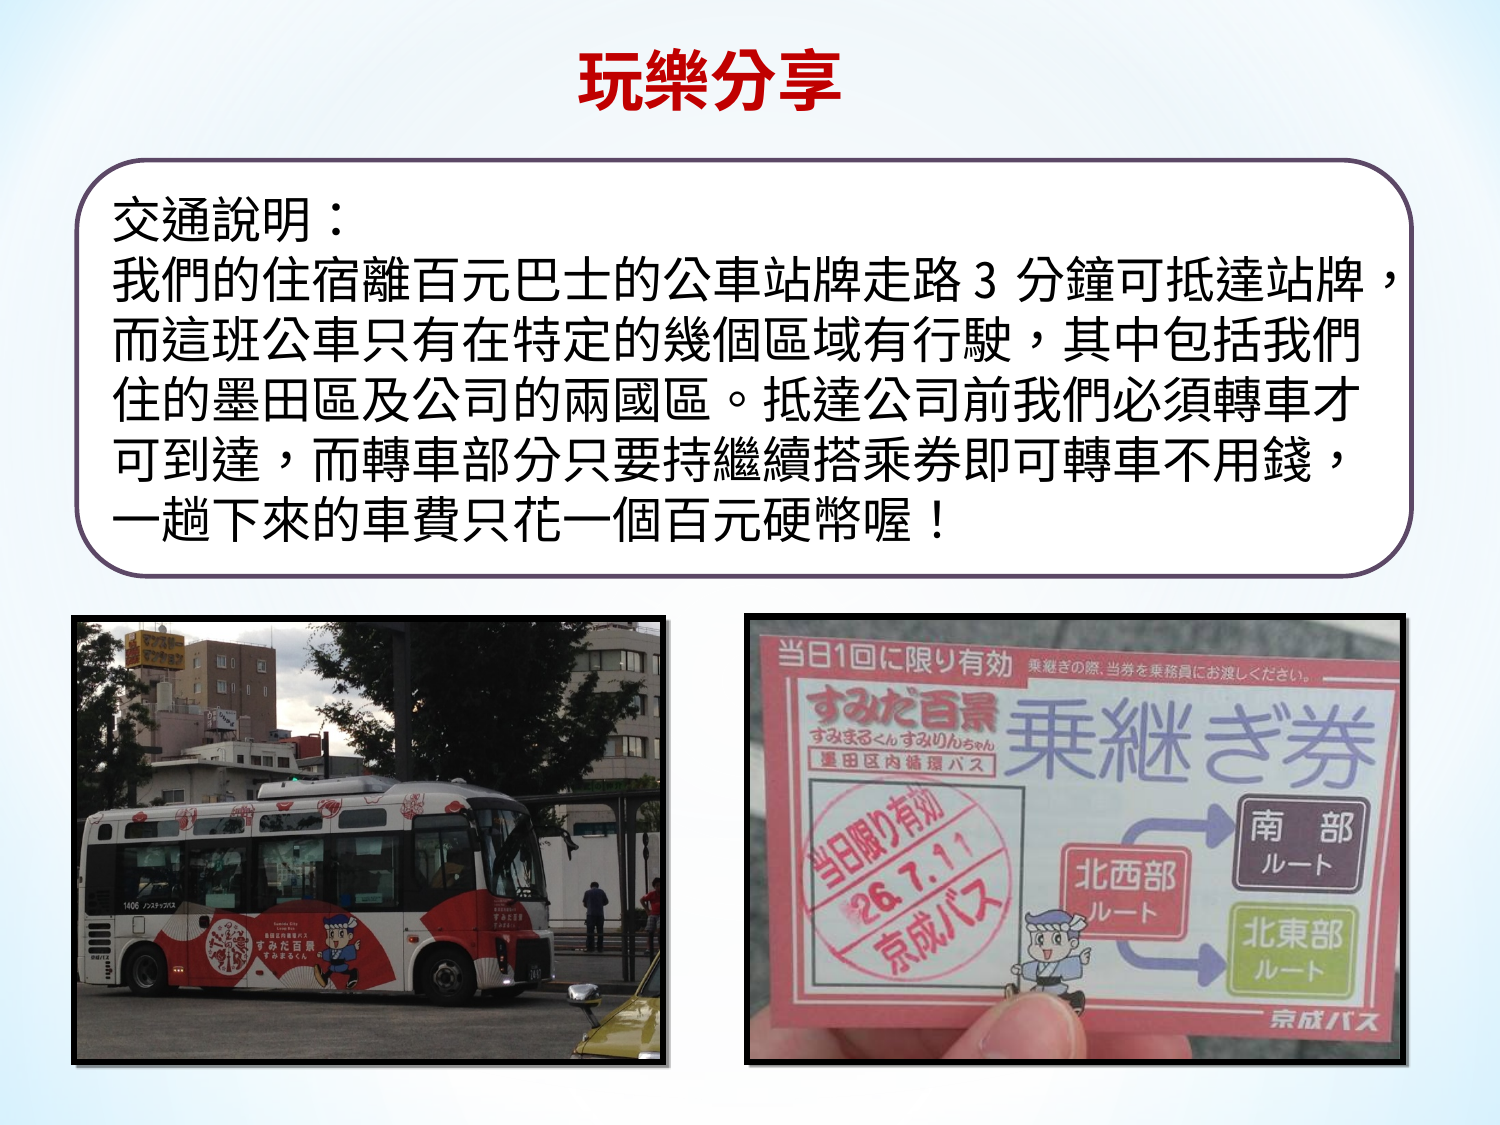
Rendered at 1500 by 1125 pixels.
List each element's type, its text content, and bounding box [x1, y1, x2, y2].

text_box 玩樂分享 [562, 30, 860, 127]
text_box 交通說明： 我們的住宿離百元巴士的公車站牌走路3分鐘可抵達站牌，而這班公車只有在特定的幾個區域有行駛，其中包括我們住的墨田區及公司的兩國區。抵達公司前我們必須轉車才可到達，而轉車部分只要持繼續搭乘券即可轉車不用錢，一趟下來的車費只花一個百元硬幣喔！ [76, 160, 1412, 577]
picture [0, 0, 1500, 1125]
